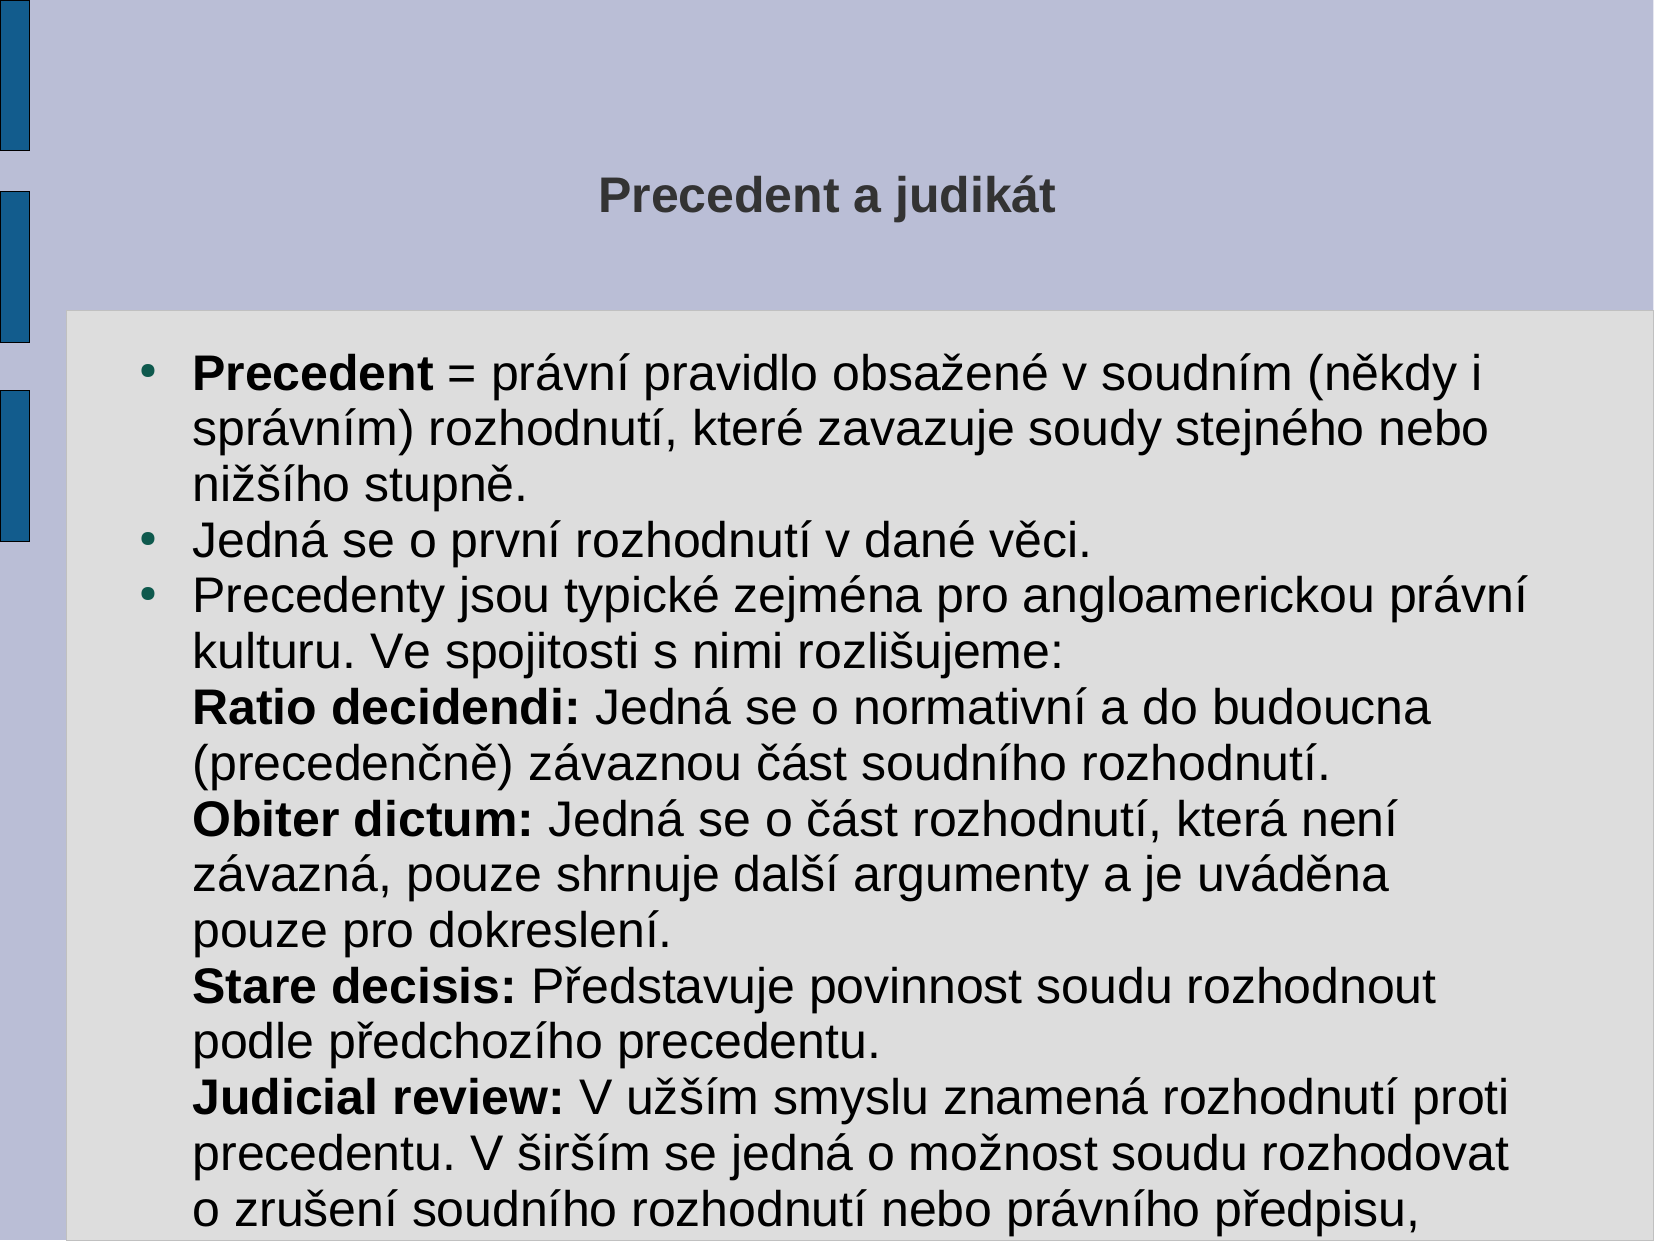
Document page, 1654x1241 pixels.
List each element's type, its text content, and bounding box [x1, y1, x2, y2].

list Precedent = právní pravidlo obsažené v soudním (někdy i správním) rozhodnutí, které zavazuje soudy stejného nebo nižšího stupně. Jedná se o první rozhodnutí v dané věci. Precedenty jsou typické zejména pro angloamerickou právní kulturu. Ve spojitosti s nimi rozlišujeme: Ratio decidendi: Jedná se o normativní a do budoucna (precedenčně) závaznou část soudního rozhodnutí. Obiter dictum: Jedná se o část rozhodnutí, která není závazná, pouze shrnuje další argumenty a je uváděna pouze pro dokreslení. Stare decisis: Představuje povinnost soudu rozhodnout podle předchozího precedentu. Judicial review: V užším smyslu znamená rozhodnutí proti precedentu. V širším se jedná o možnost soudu rozhodovat o zrušení soudního rozhodnutí nebo právního předpisu, [121, 344, 1534, 1241]
title Precedent a judikát [121, 91, 1534, 299]
